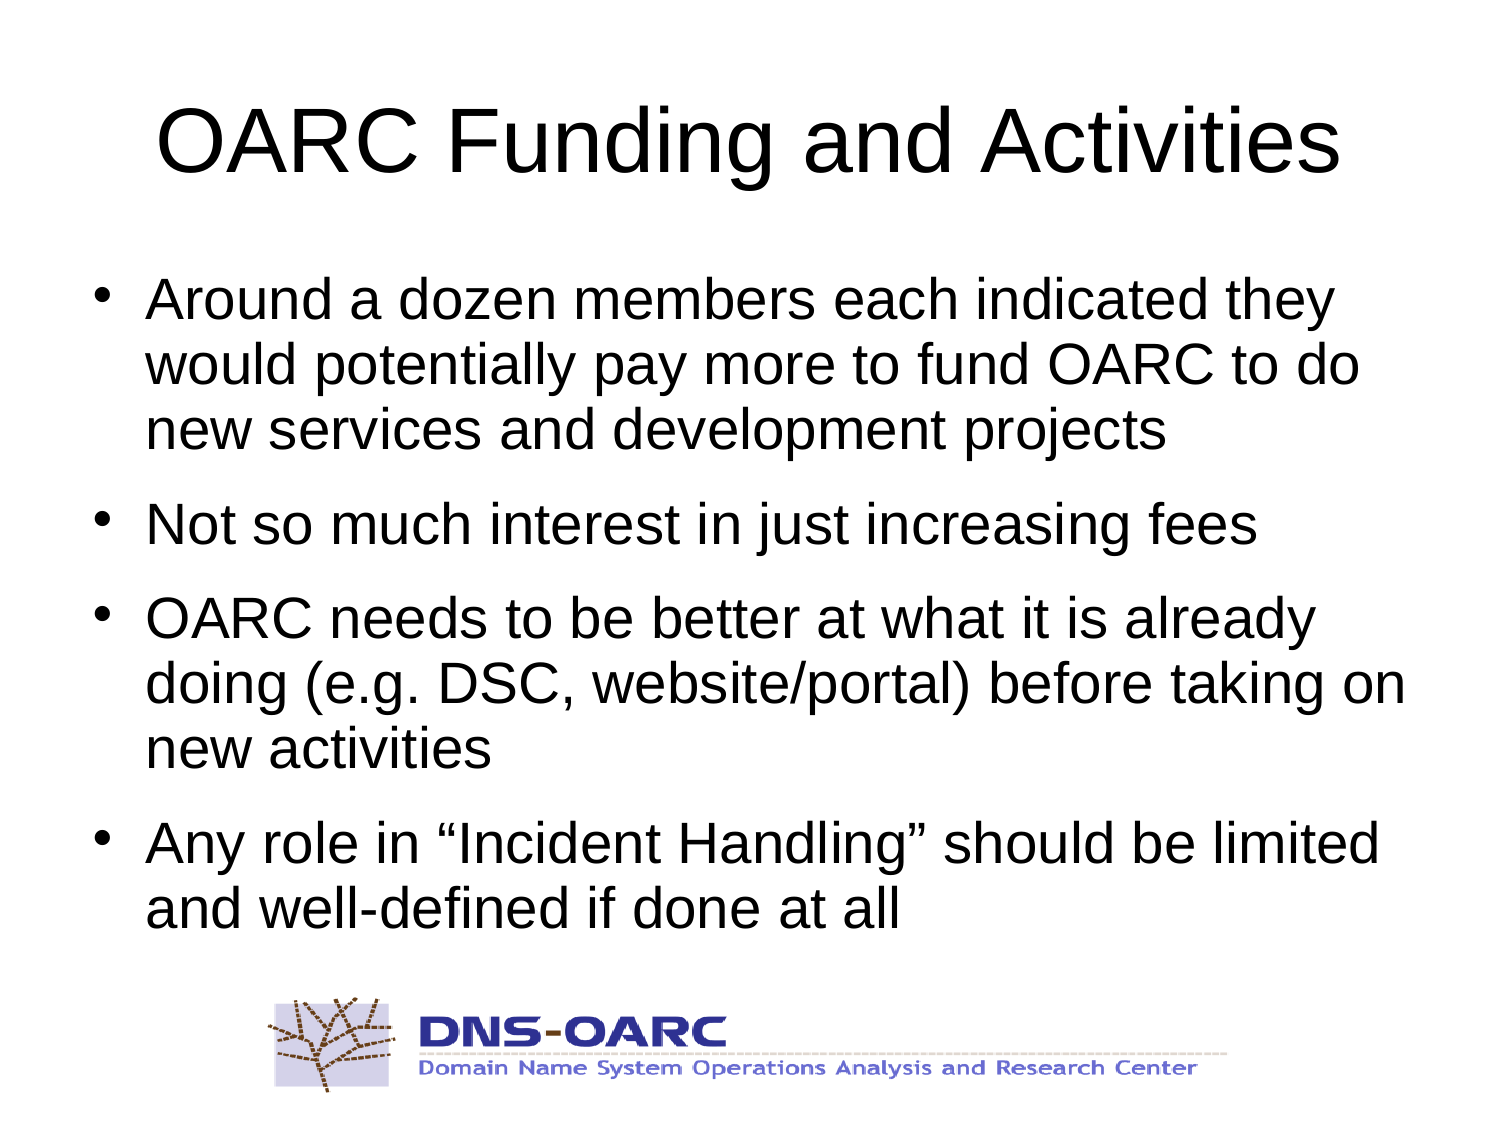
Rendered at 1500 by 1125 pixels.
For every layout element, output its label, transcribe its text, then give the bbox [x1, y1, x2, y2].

picture [214, 991, 1259, 1099]
list Around a dozen members each indicated they would potentially pay more to fund OARC to do new services and development projects Not so much interest in just increasing fees OARC needs to be better at what it is already doing (e.g. DSC, website/portal) before taking on new activities Any role in “Incident Handling” should be limited and well-defined if done at all [75, 263, 1426, 943]
title OARC Funding and Activities [75, 44, 1426, 233]
